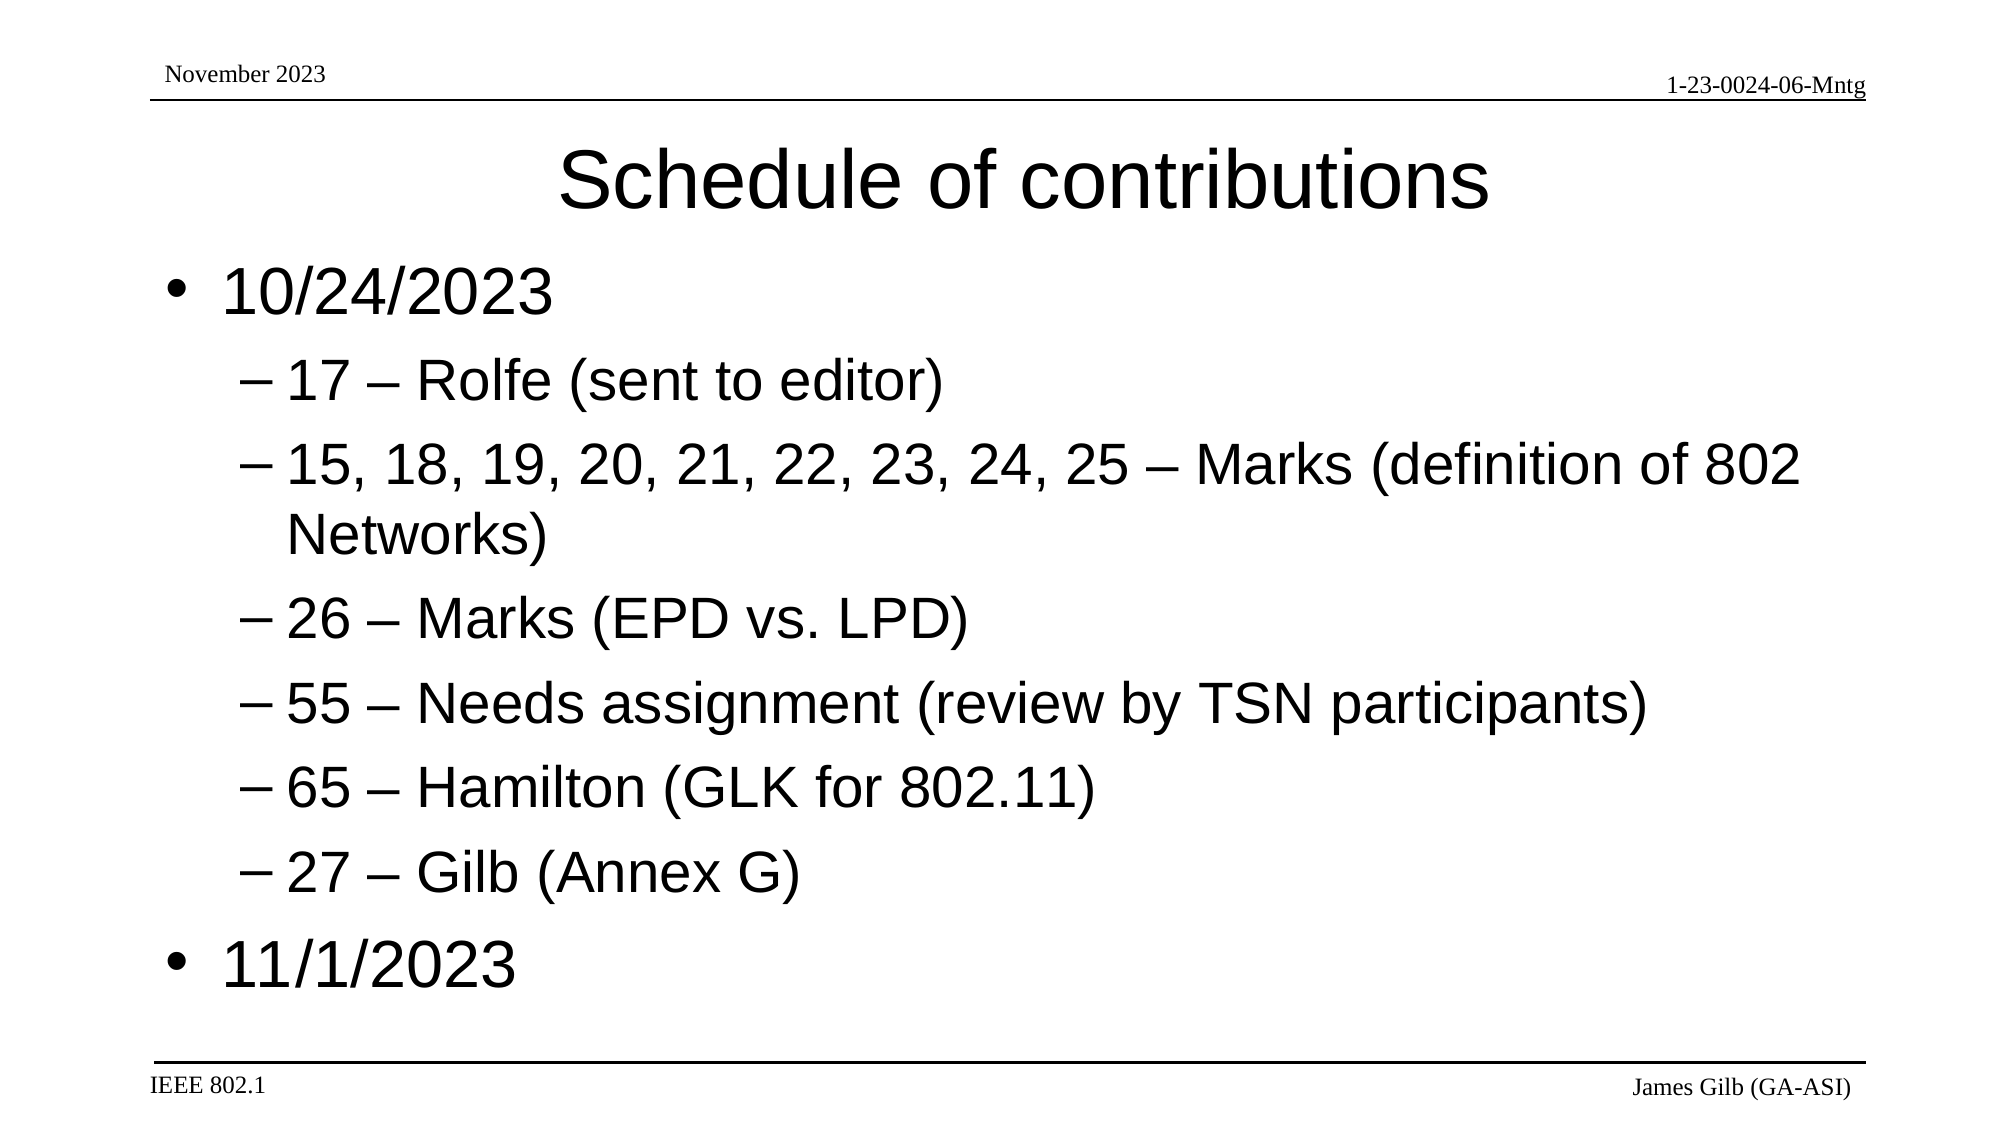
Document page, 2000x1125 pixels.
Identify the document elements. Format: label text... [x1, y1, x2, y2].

list 10/24/2023 17 – Rolfe (sent to editor) 15, 18, 19, 20, 21, 22, 23, 24, 25 – Marks (definition of 802 Networks) 26 – Marks (EPD vs. LPD) 55 – Needs assignment (review by TSN participants) 65 – Hamilton (GLK for 802.11) 27 – Gilb (Annex G) 11/1/2023 [149, 239, 1900, 1051]
title Schedule of contributions [149, 112, 1900, 238]
